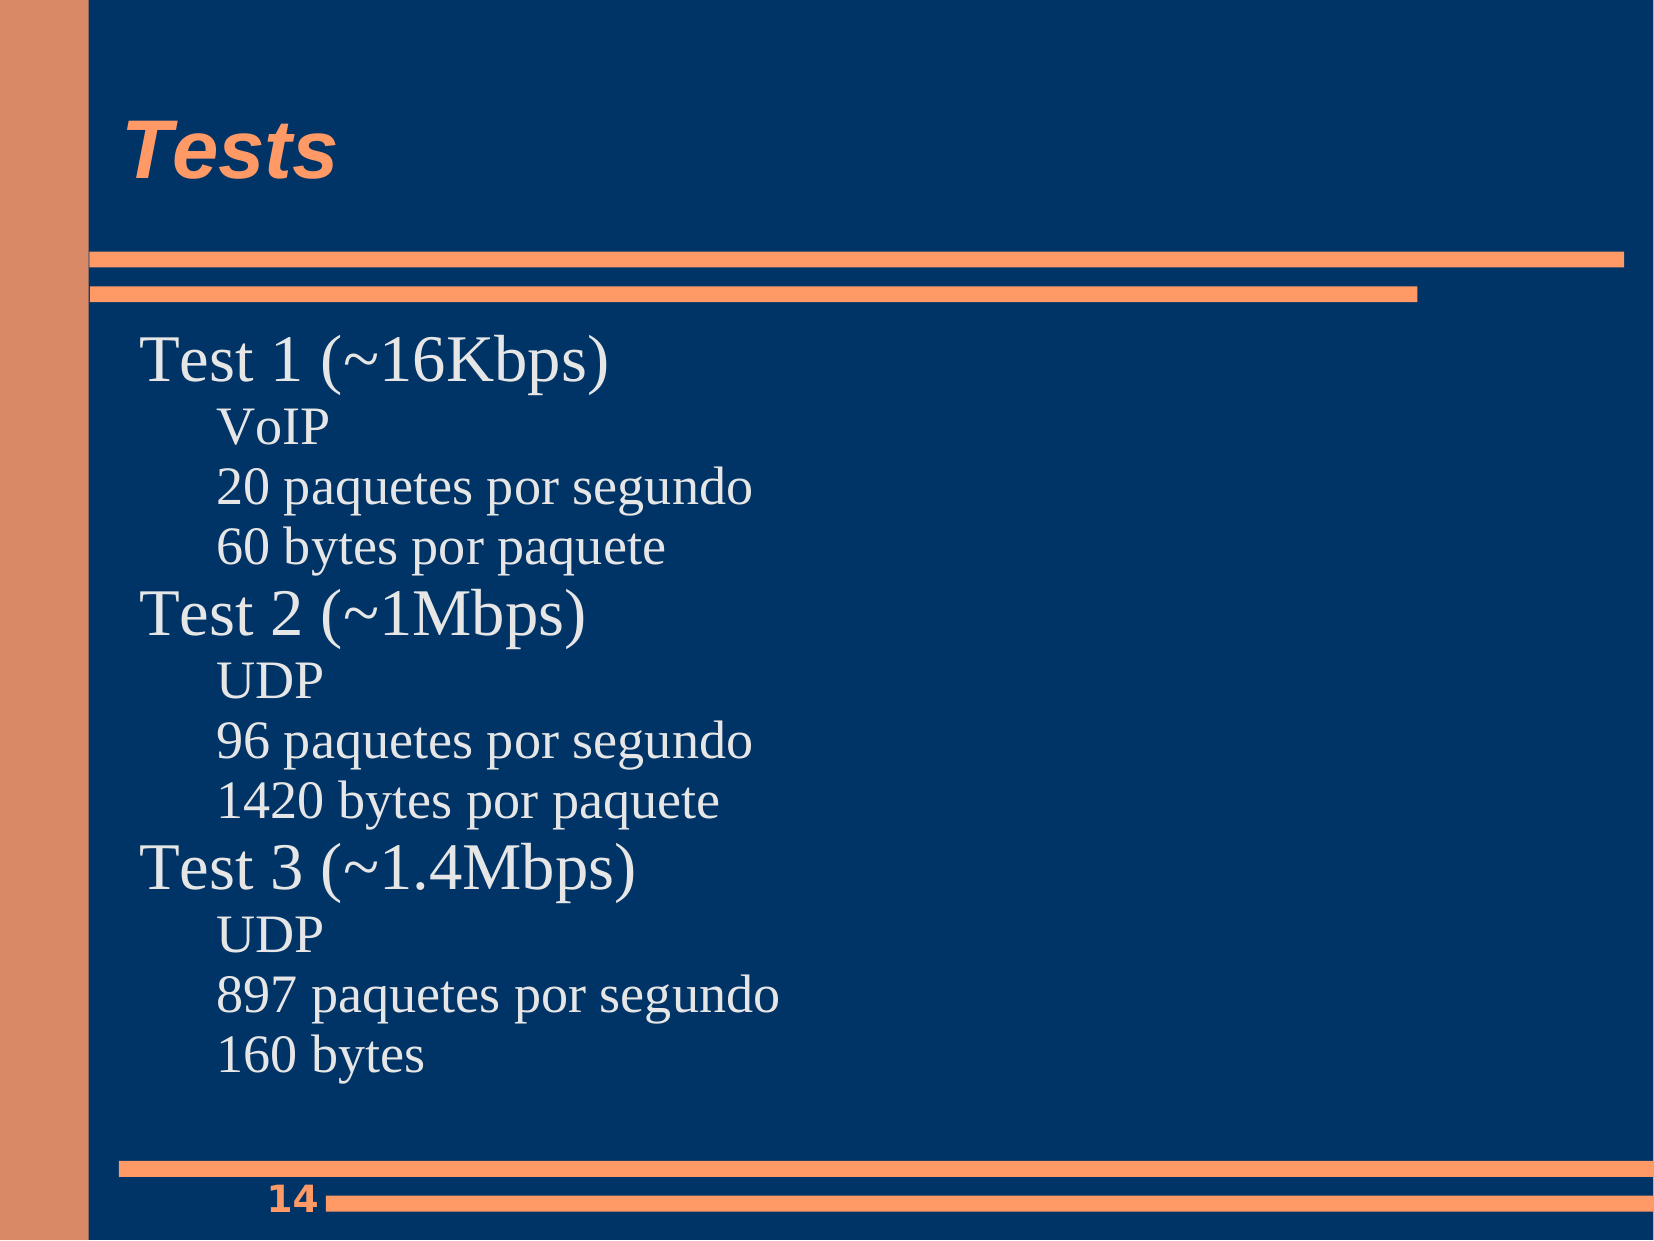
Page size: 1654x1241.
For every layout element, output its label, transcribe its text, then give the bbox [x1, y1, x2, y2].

title Tests [121, 53, 1534, 247]
list Test 1 (~16Kbps) VoIP 20 paquetes por segundo 60 bytes por paquete Test 2 (~1Mbps) UDP 96 paquetes por segundo 1420 bytes por paquete Test 3 (~1.4Mbps) UDP 897 paquetes por segundo 160 bytes [121, 322, 1561, 1123]
